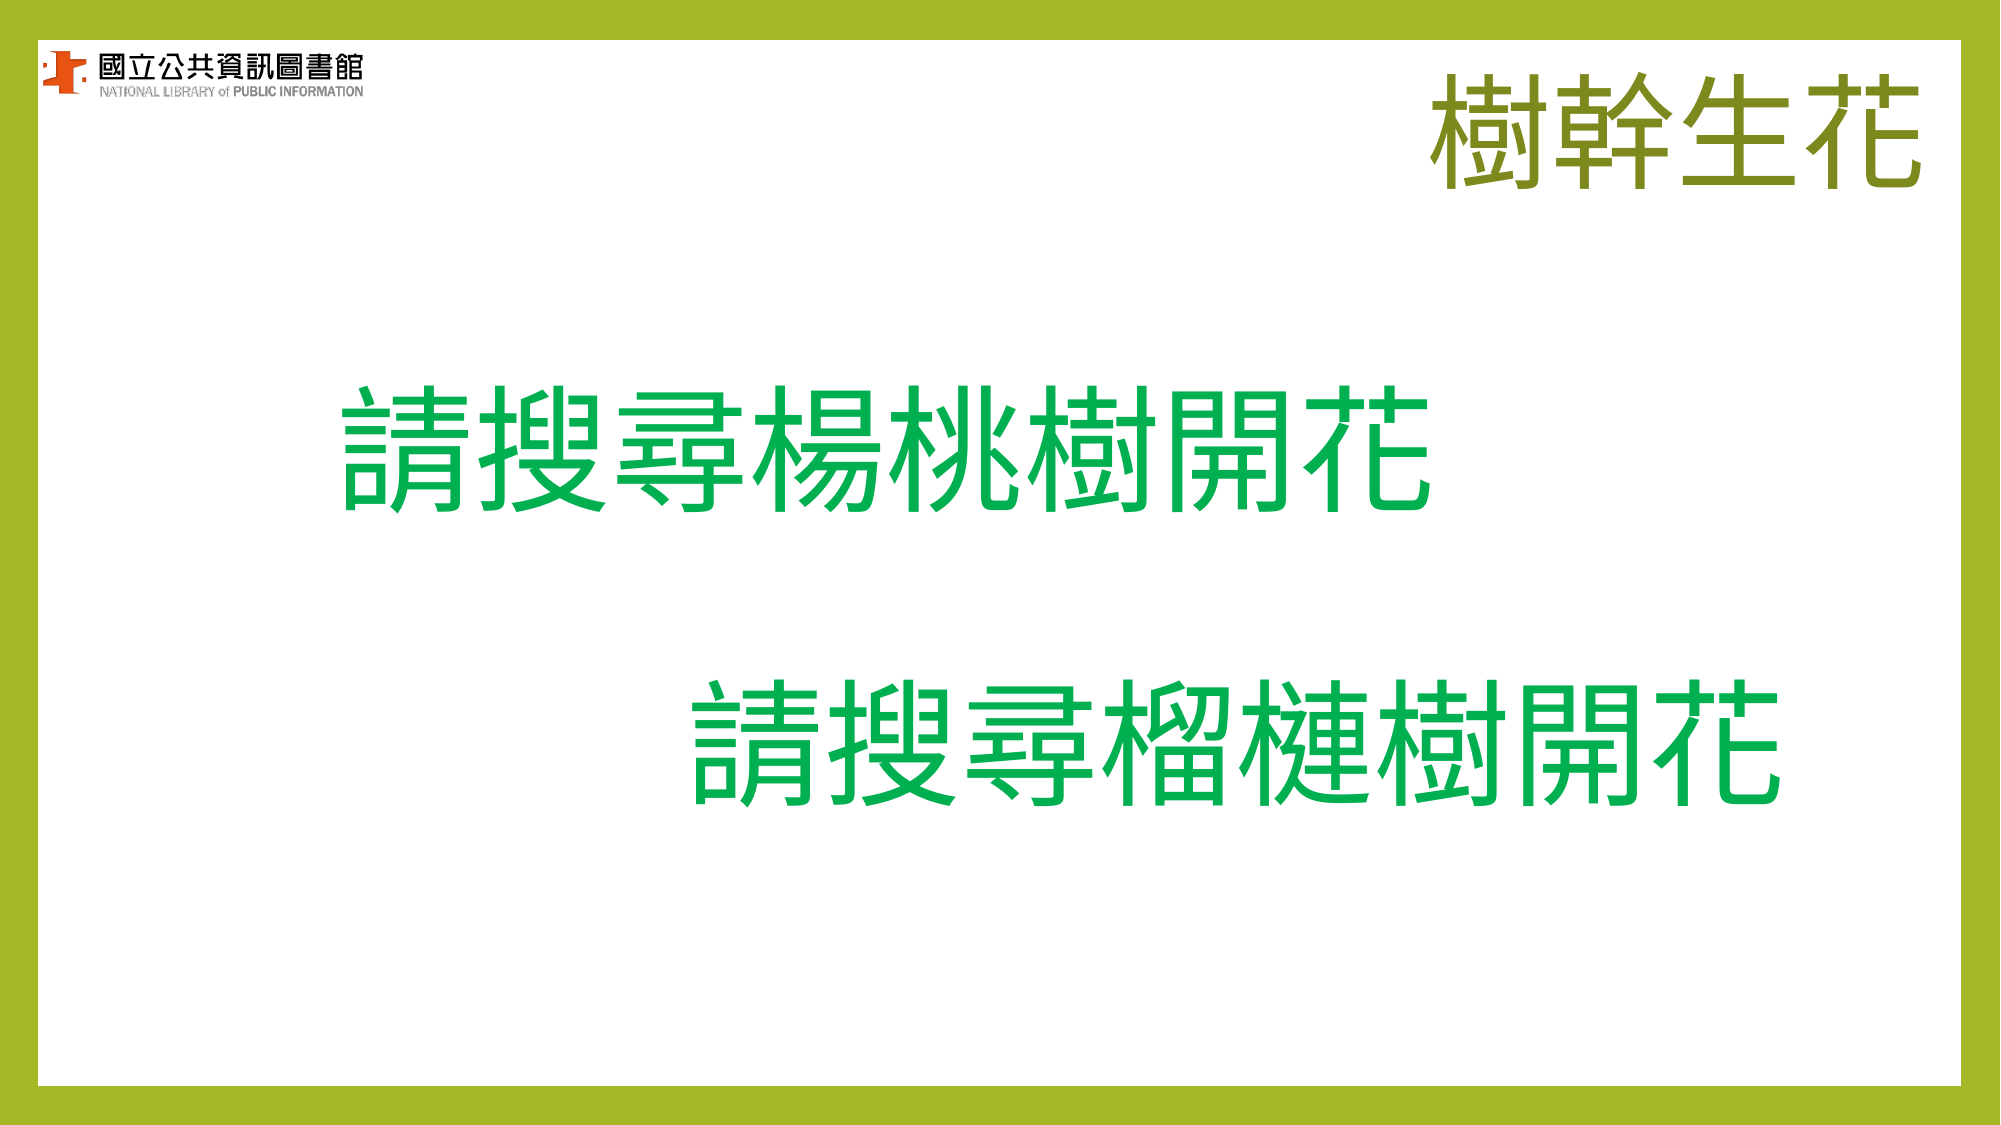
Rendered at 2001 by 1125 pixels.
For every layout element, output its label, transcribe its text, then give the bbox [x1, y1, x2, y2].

text_box 樹幹生花 [1411, 46, 1971, 214]
text_box 請搜尋楊桃樹開花 [321, 356, 1463, 539]
text_box 請搜尋榴槤樹開花 [671, 650, 1813, 832]
